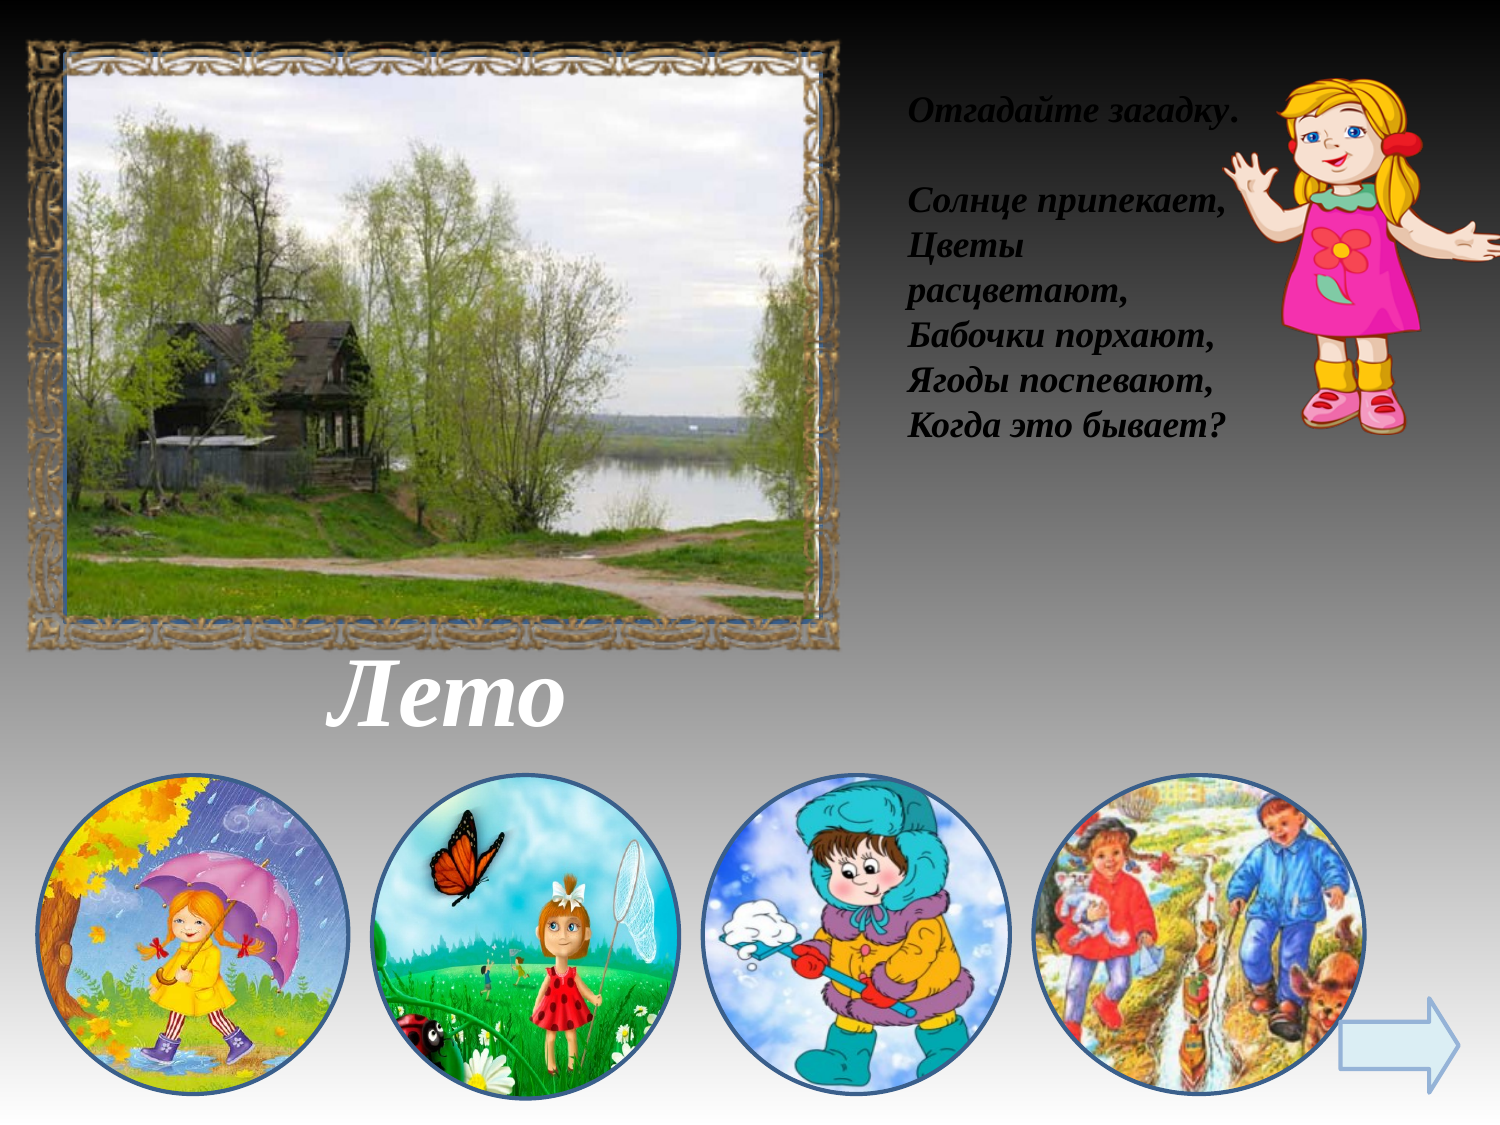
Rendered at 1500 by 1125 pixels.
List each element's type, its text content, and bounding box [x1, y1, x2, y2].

text_box [1033, 775, 1365, 1095]
text_box Отгадайте загадку. Солнце припекает, Цветы расцветают, Бабочки порхают, Ягоды поспевают, Когда это бывает? [892, 78, 1270, 498]
text_box Лето [242, 645, 656, 728]
text_box [37, 775, 349, 1095]
picture [1222, 78, 1500, 435]
picture [5, 15, 869, 687]
text_box [371, 775, 680, 1099]
text_box [702, 775, 1010, 1095]
text_box [1340, 998, 1459, 1093]
